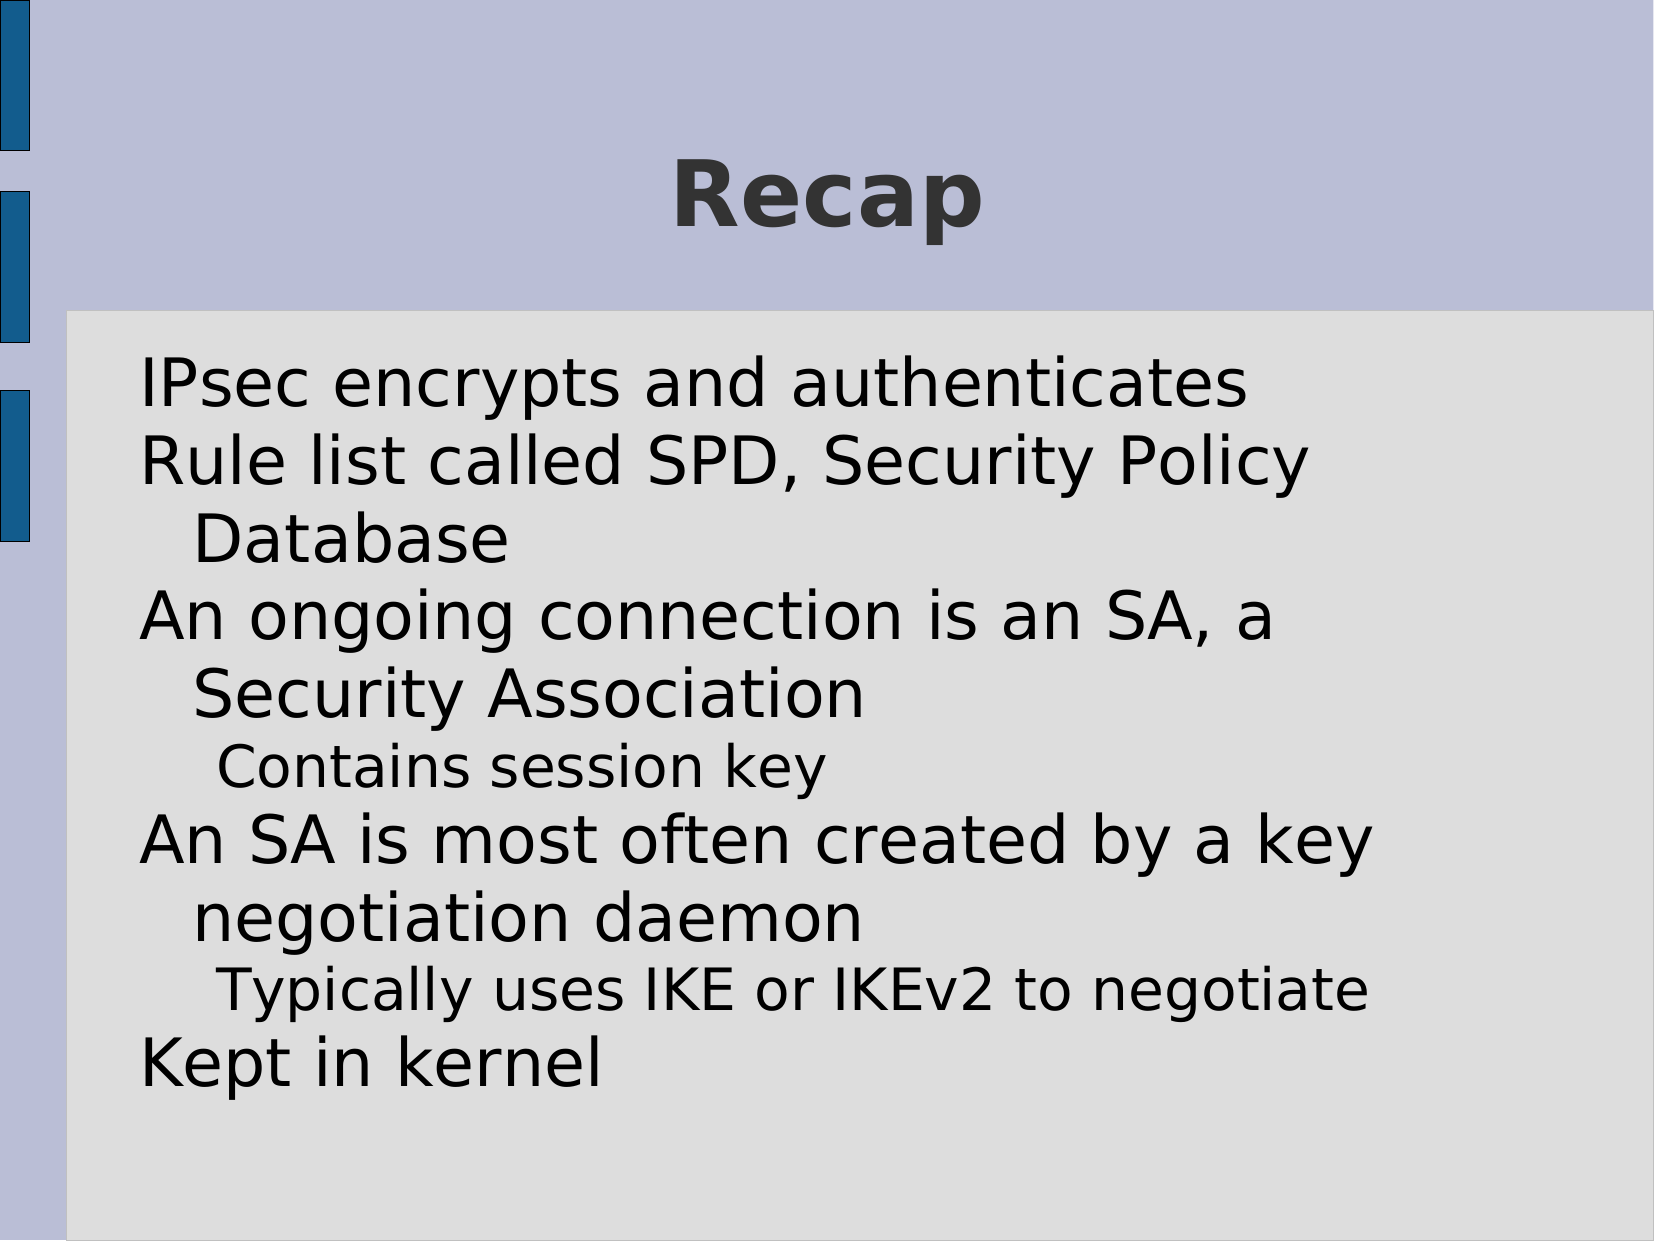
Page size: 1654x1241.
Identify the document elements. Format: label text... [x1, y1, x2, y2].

list IPsec encrypts and authenticates Rule list called SPD, Security Policy Database An ongoing connection is an SA, a Security Association Contains session key An SA is most often created by a key negotiation daemon Typically uses IKE or IKEv2 to negotiate Kept in kernel [121, 344, 1534, 1127]
title Recap [121, 91, 1534, 299]
